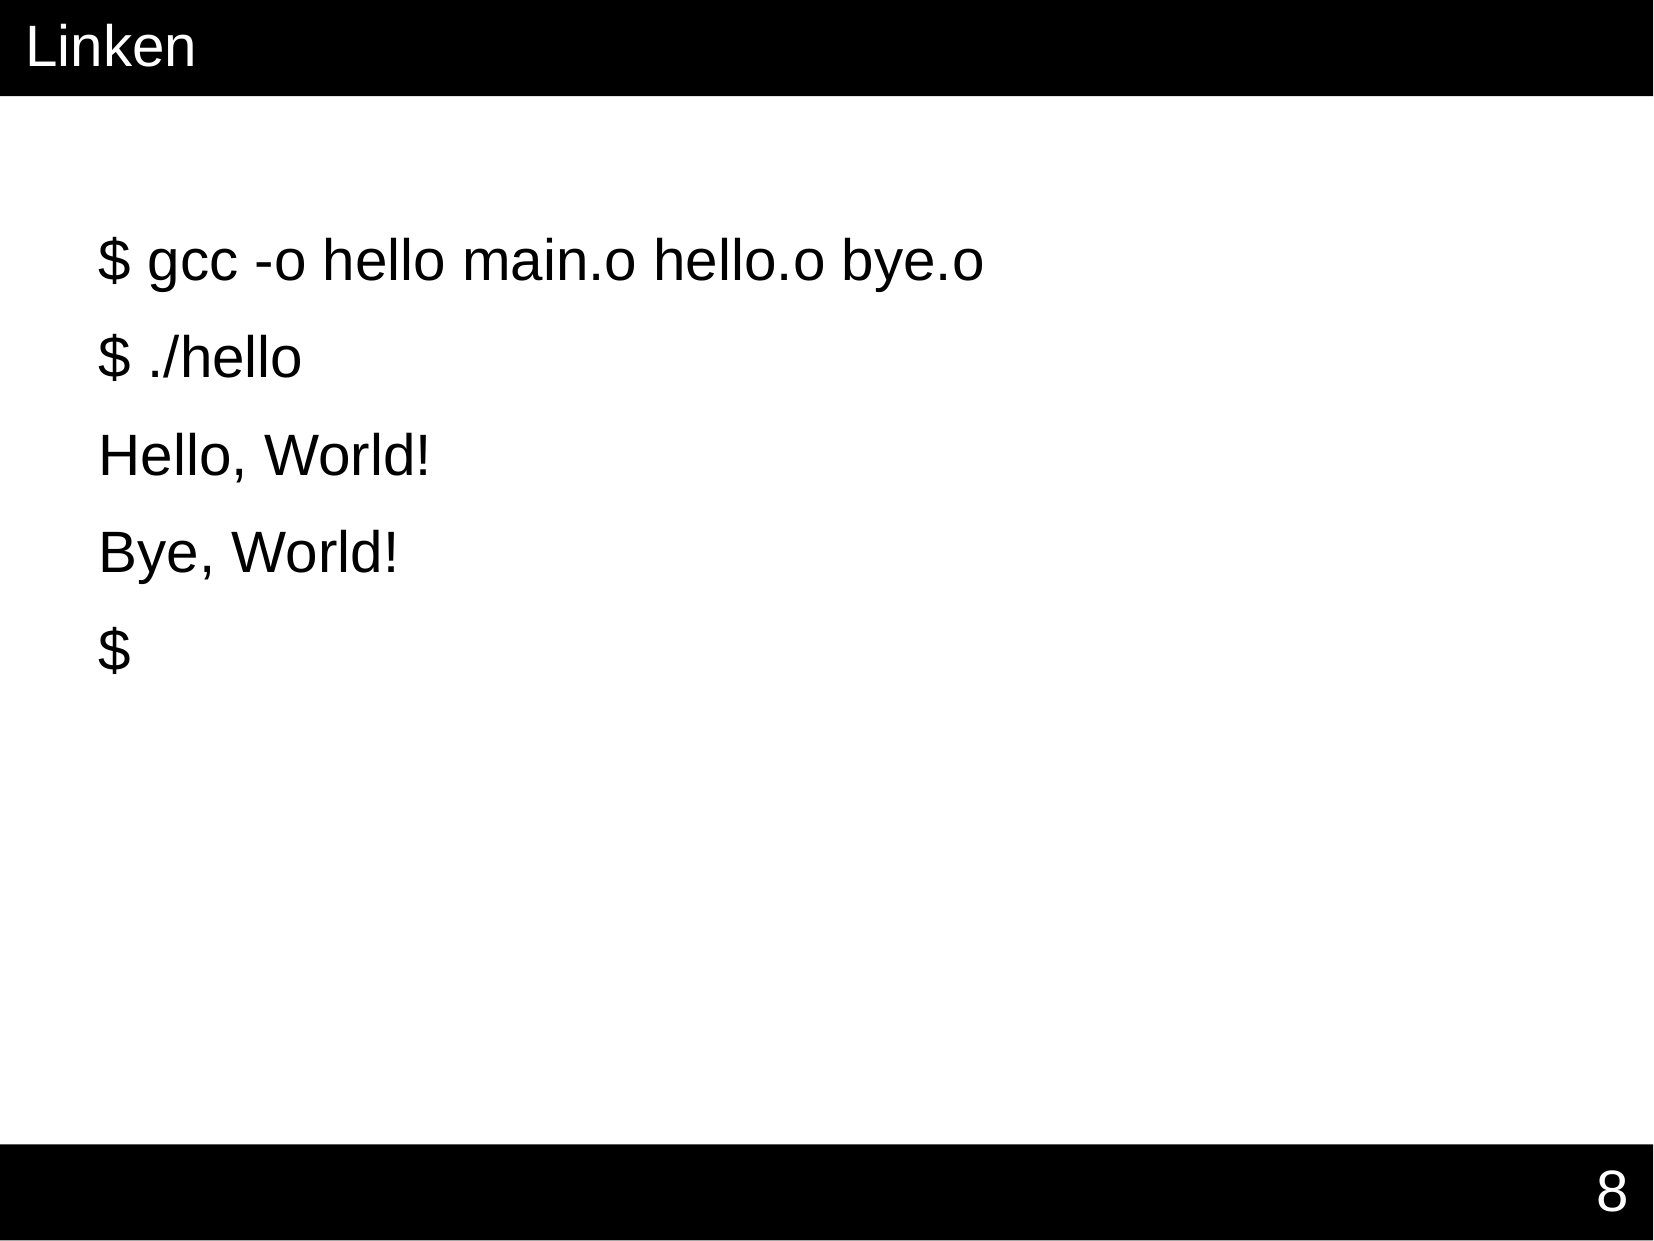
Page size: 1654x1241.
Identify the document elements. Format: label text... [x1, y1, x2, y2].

text_box Linken [10, 6, 1222, 94]
text_box $ gcc -o hello main.o hello.o bye.o $ ./hello Hello, World! Bye, World! $ [84, 187, 1653, 853]
